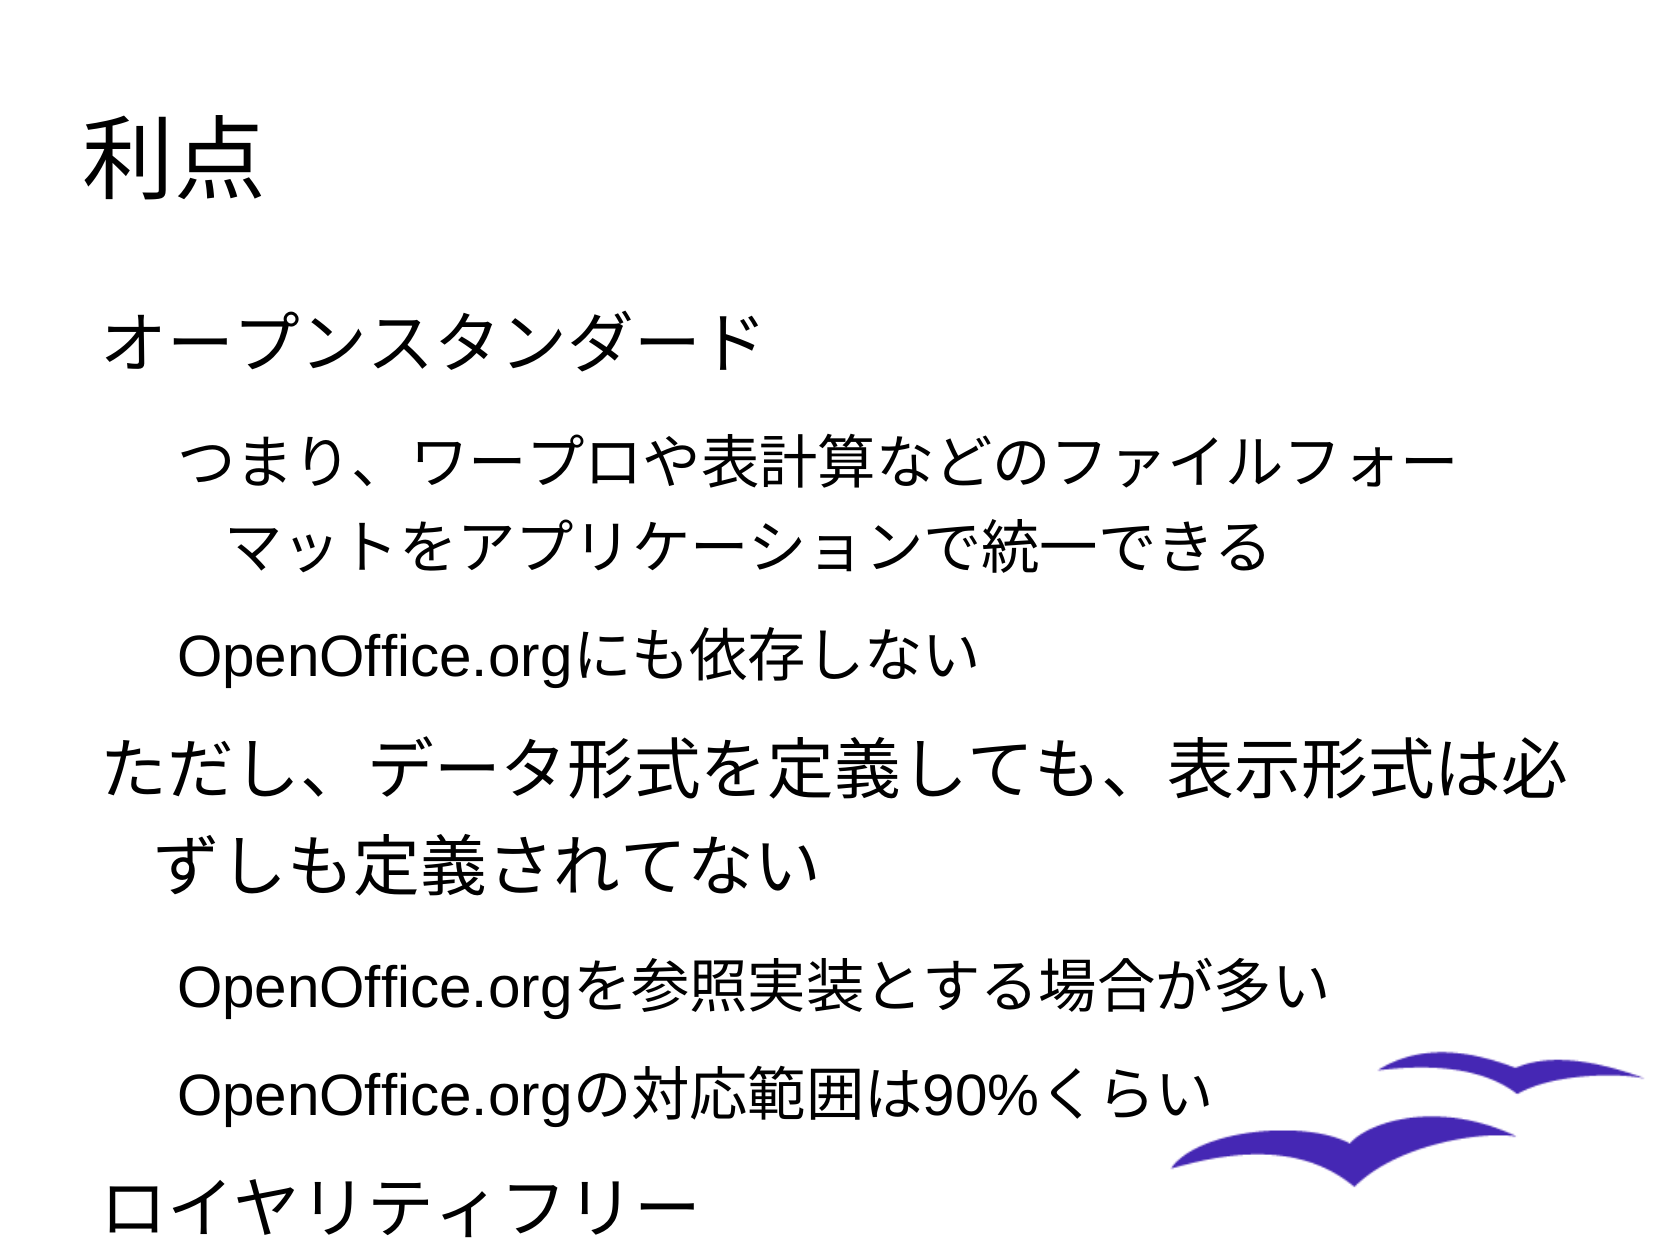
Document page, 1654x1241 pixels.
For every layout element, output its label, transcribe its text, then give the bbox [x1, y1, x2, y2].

picture [1166, 1044, 1654, 1192]
title 利点 [82, 49, 1571, 257]
list オープンスタンダード つまり、ワープロや表計算などのファイルフォーマットをアプリケーションで統一できる OpenOffice.orgにも依存しない ただし、データ形式を定義しても、表示形式は必ずしも定義されてない OpenOffice.orgを参照実装とする場合が多い OpenOffice.orgの対応範囲は90%くらい ロイヤリティフリー [82, 290, 1571, 1109]
